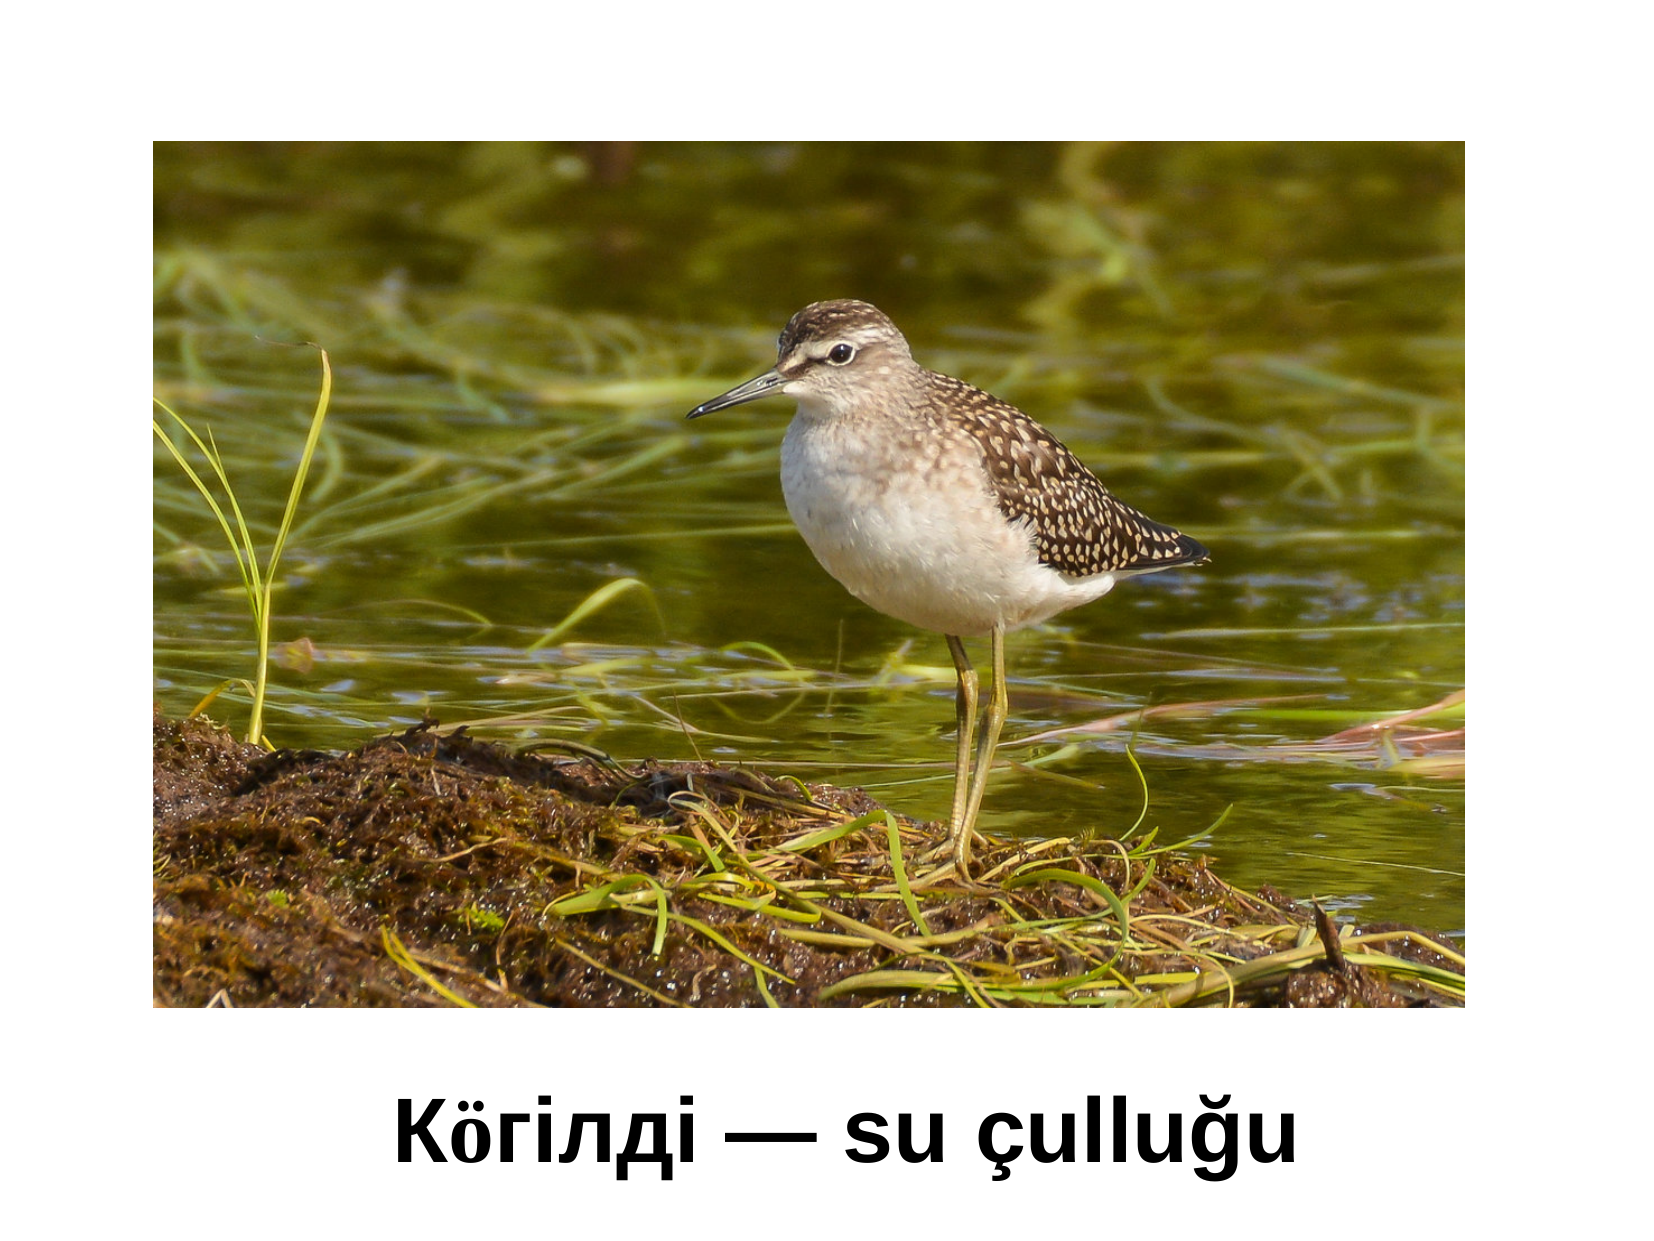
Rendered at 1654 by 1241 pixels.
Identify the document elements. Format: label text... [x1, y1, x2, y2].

list Кӧгiлдi — su çulluğu [357, 1062, 1337, 1186]
picture [153, 141, 1465, 1008]
